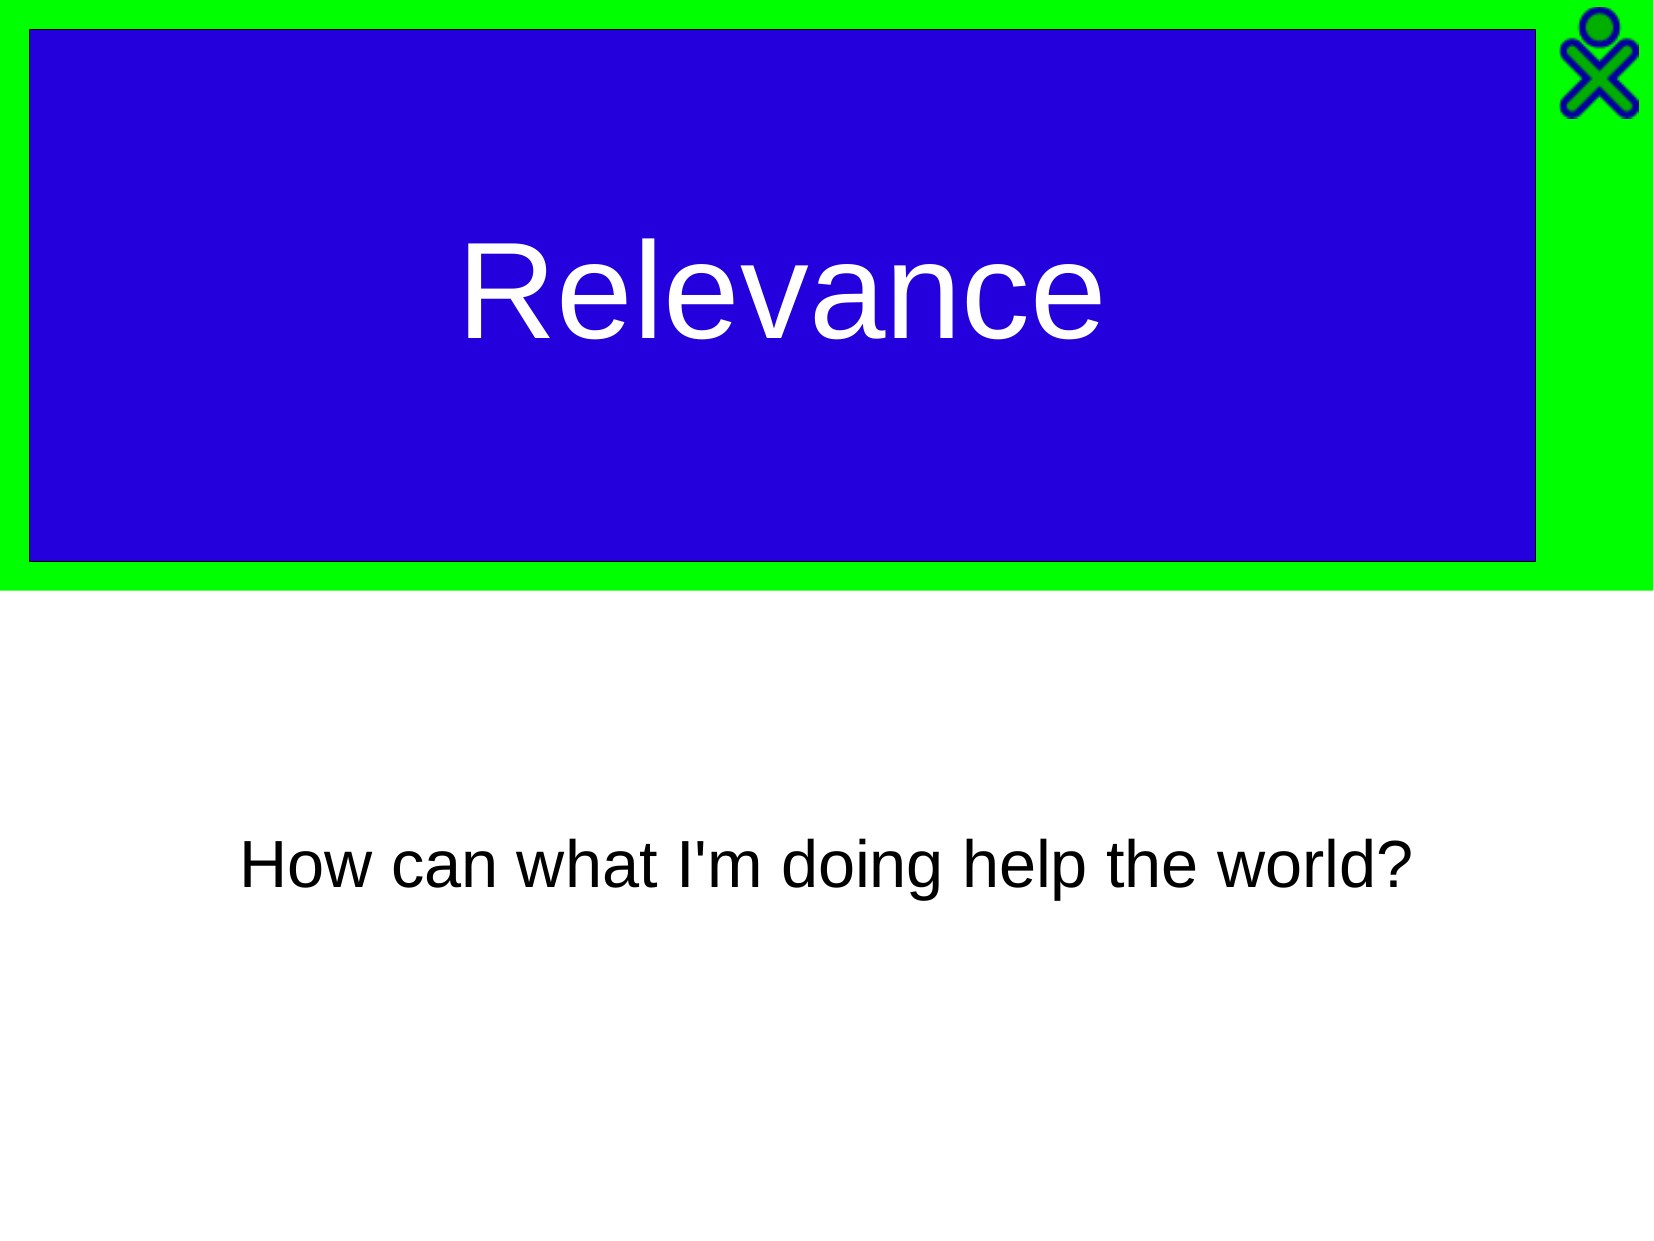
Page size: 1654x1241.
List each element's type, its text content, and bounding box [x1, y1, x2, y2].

title Relevance [59, 56, 1506, 525]
picture [1559, 7, 1639, 119]
subtitle How can what I'm doing help the world? [82, 627, 1571, 1102]
